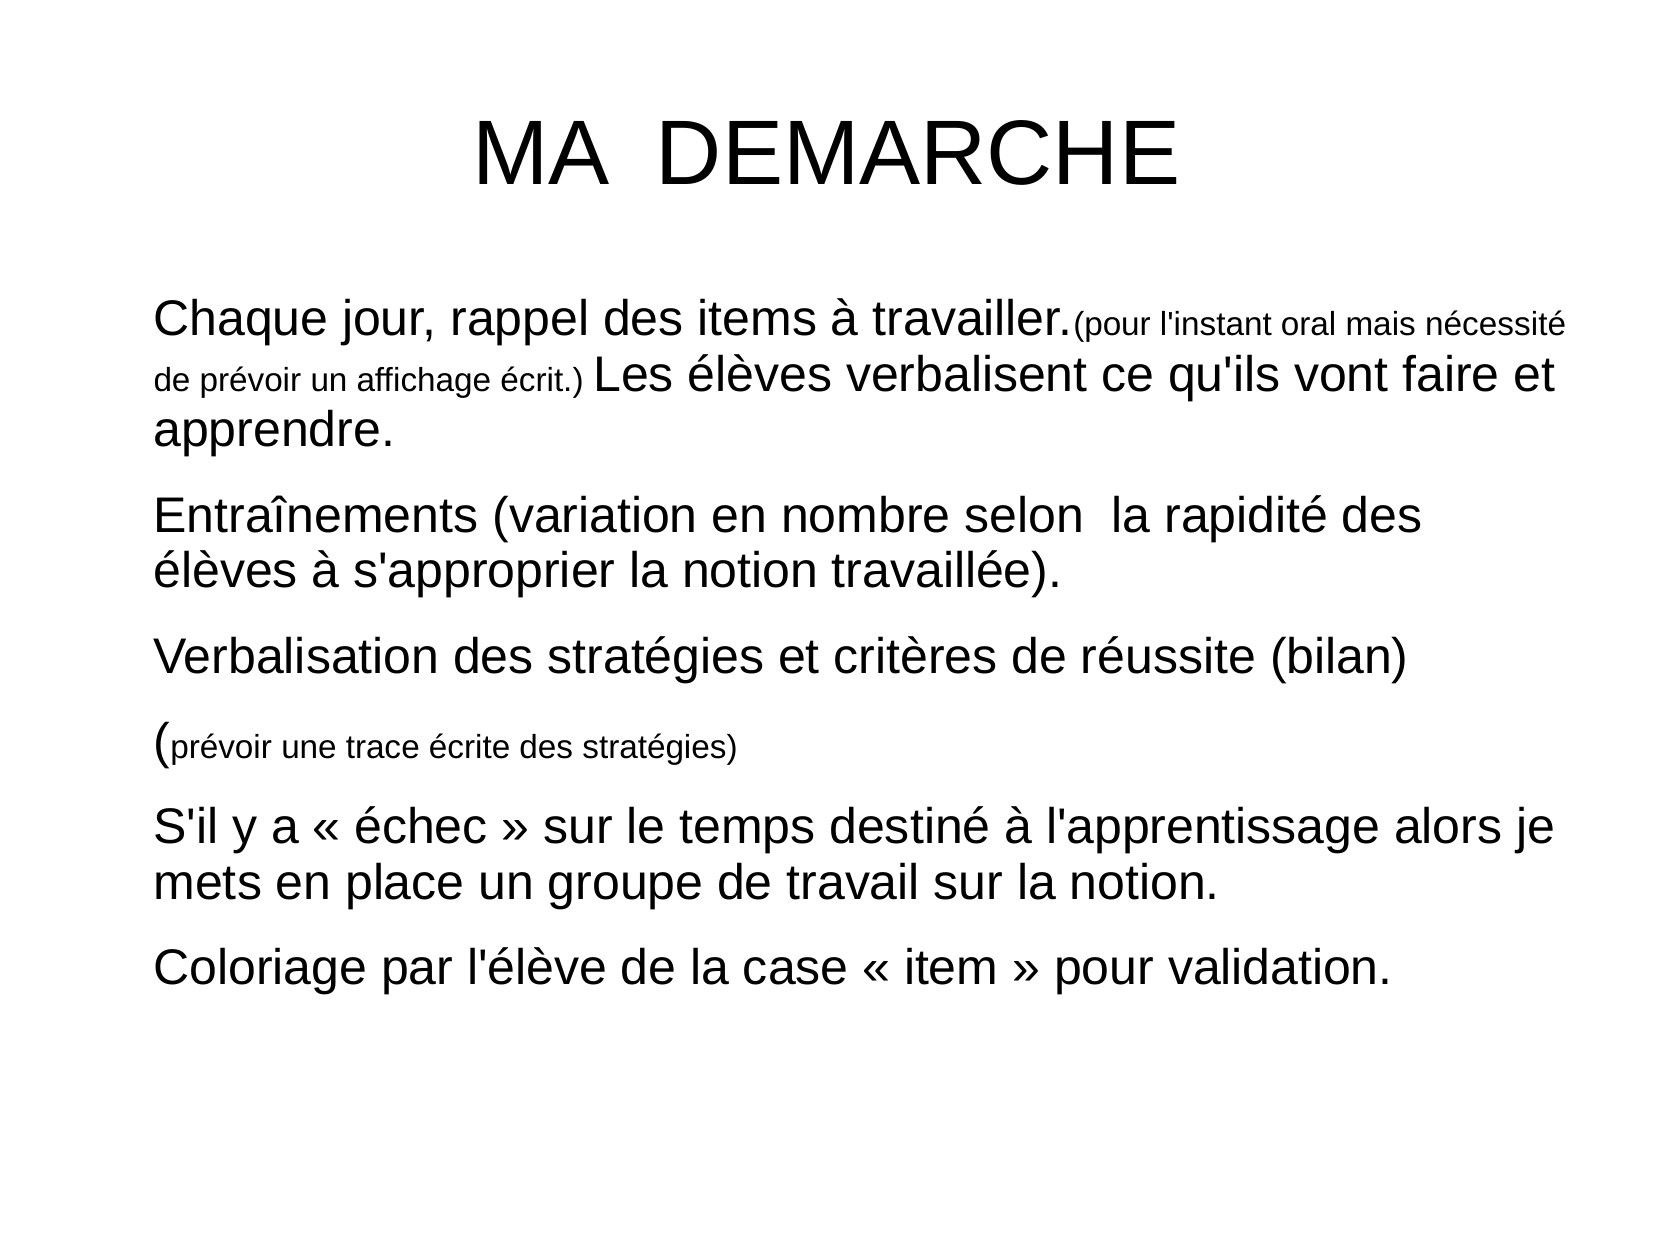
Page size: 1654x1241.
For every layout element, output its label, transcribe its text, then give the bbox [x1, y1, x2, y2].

list Chaque jour, rappel des items à travailler.(pour l'instant oral mais nécessité de prévoir un affichage écrit.) Les élèves verbalisent ce qu'ils vont faire et apprendre. Entraînements (variation en nombre selon la rapidité des élèves à s'approprier la notion travaillée). Verbalisation des stratégies et critères de réussite (bilan) (prévoir une trace écrite des stratégies) S'il y a « échec » sur le temps destiné à l'apprentissage alors je mets en place un groupe de travail sur la notion. Coloriage par l'élève de la case « item » pour validation. [82, 290, 1571, 1109]
title MA DEMARCHE [82, 49, 1571, 257]
